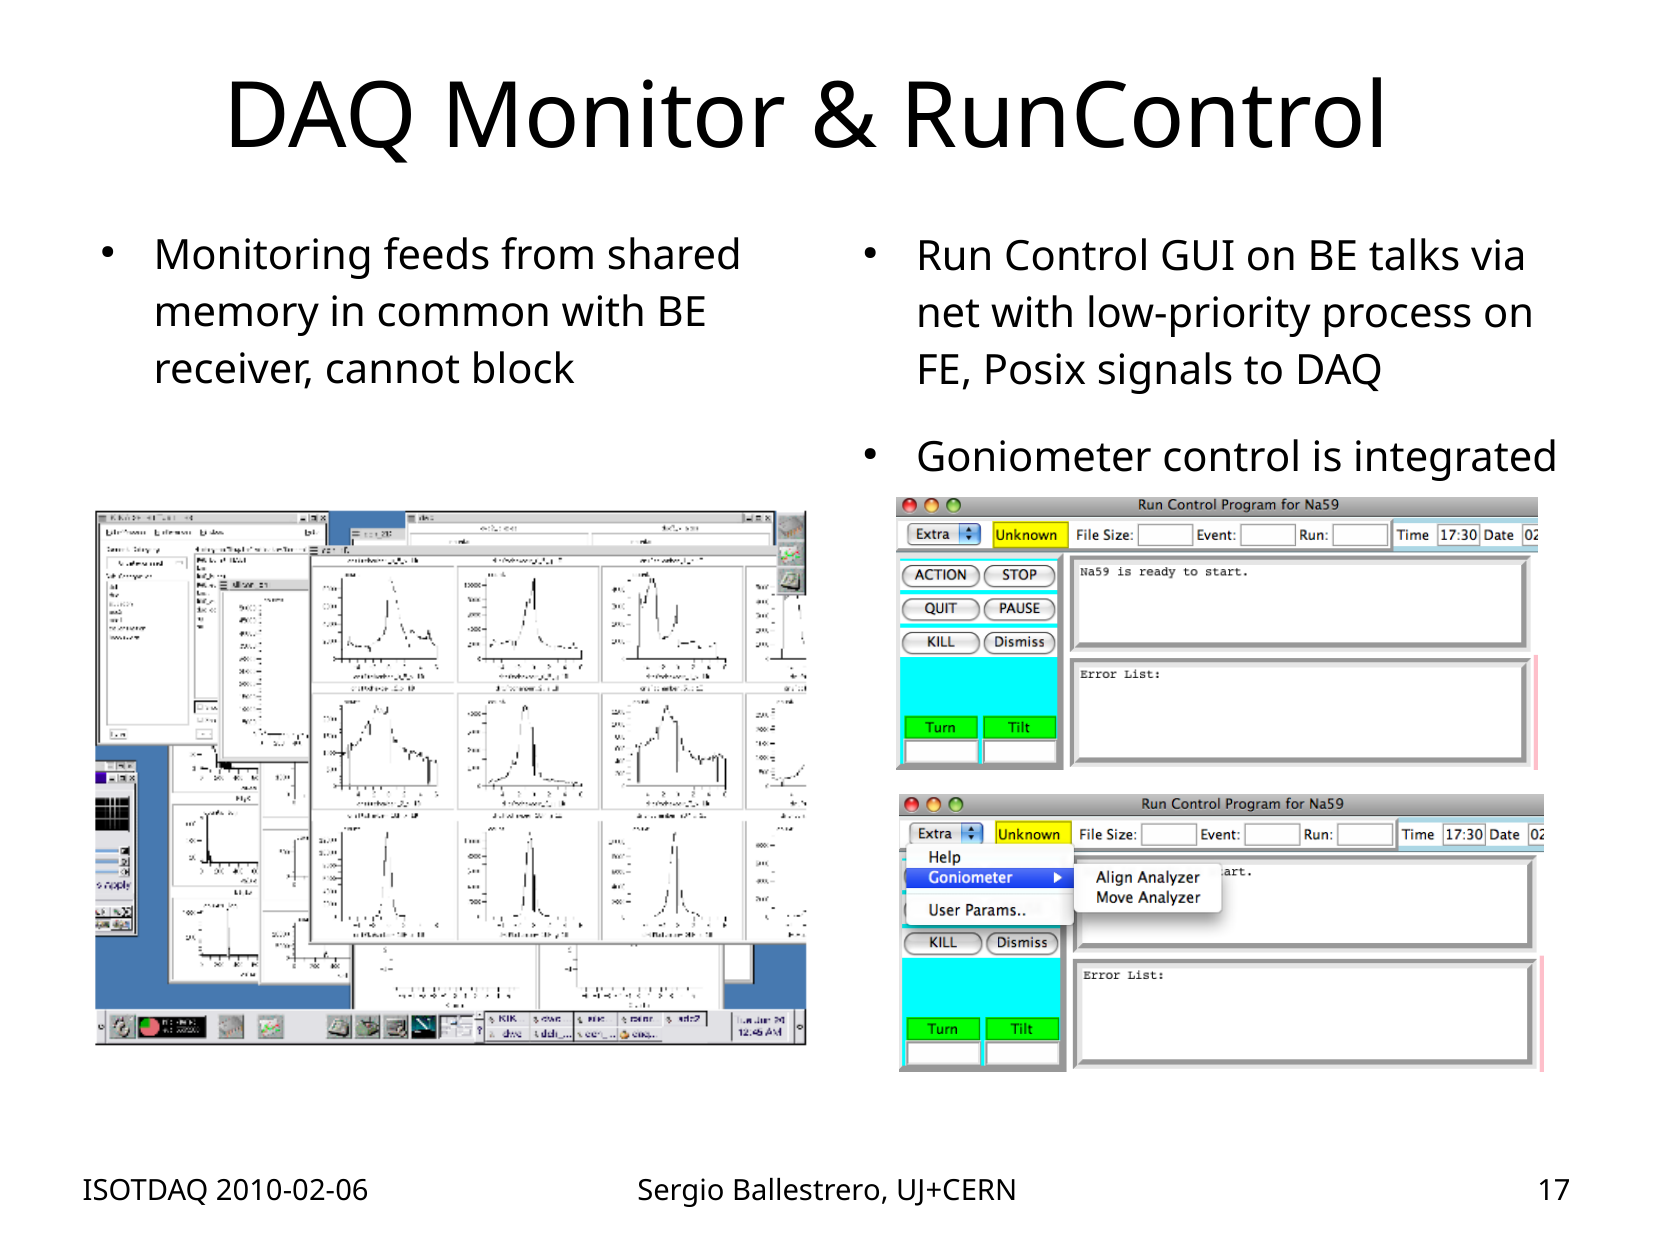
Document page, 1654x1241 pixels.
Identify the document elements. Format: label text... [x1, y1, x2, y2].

picture [94, 508, 808, 1047]
list Run Control GUI on BE talks via net with low-priority process on FE, Posix signals to DAQ Goniometer control is integrated [845, 225, 1572, 500]
list Monitoring feeds from shared memory in common with BE receiver, cannot block [82, 225, 809, 482]
title DAQ Monitor & RunControl [75, 37, 1564, 188]
picture [899, 794, 1544, 1072]
picture [896, 497, 1538, 771]
